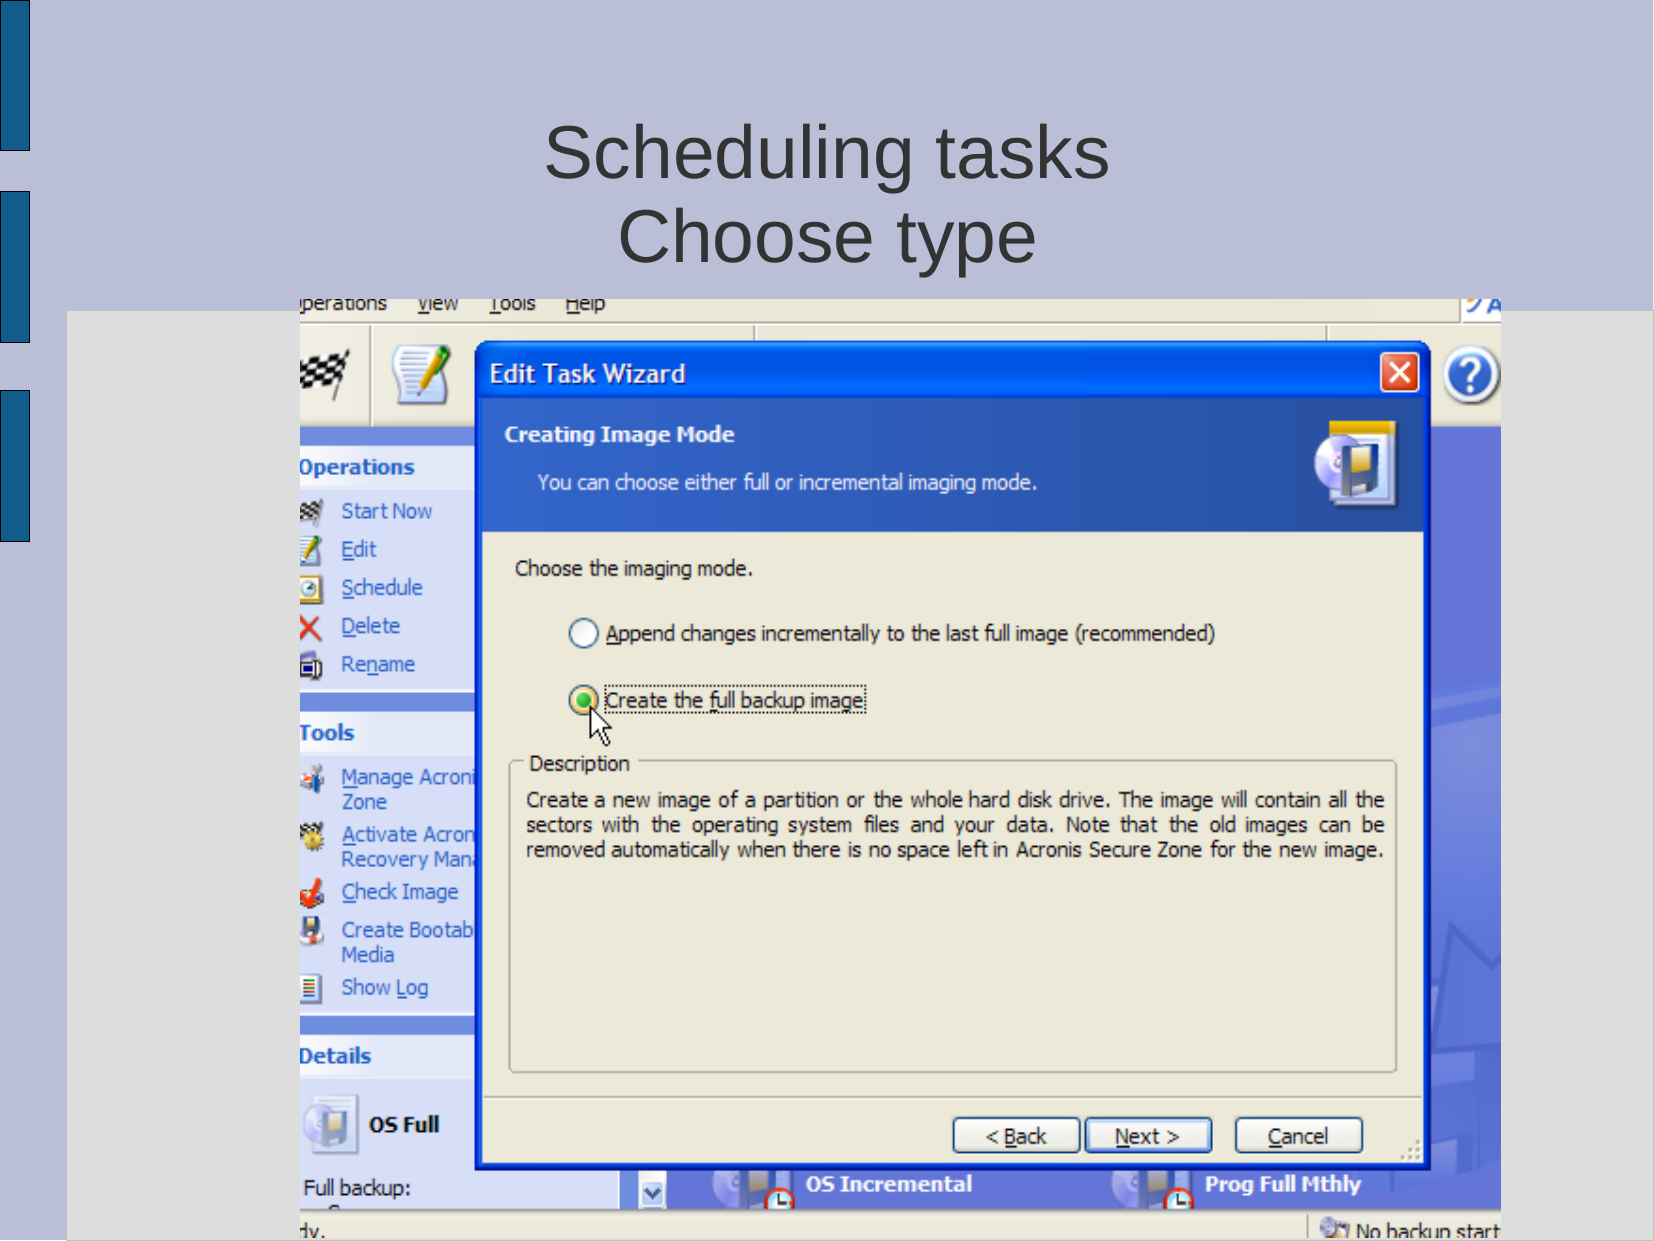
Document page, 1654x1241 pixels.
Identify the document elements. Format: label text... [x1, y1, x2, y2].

title Scheduling tasks Choose type [121, 91, 1534, 299]
picture [300, 299, 1501, 1238]
